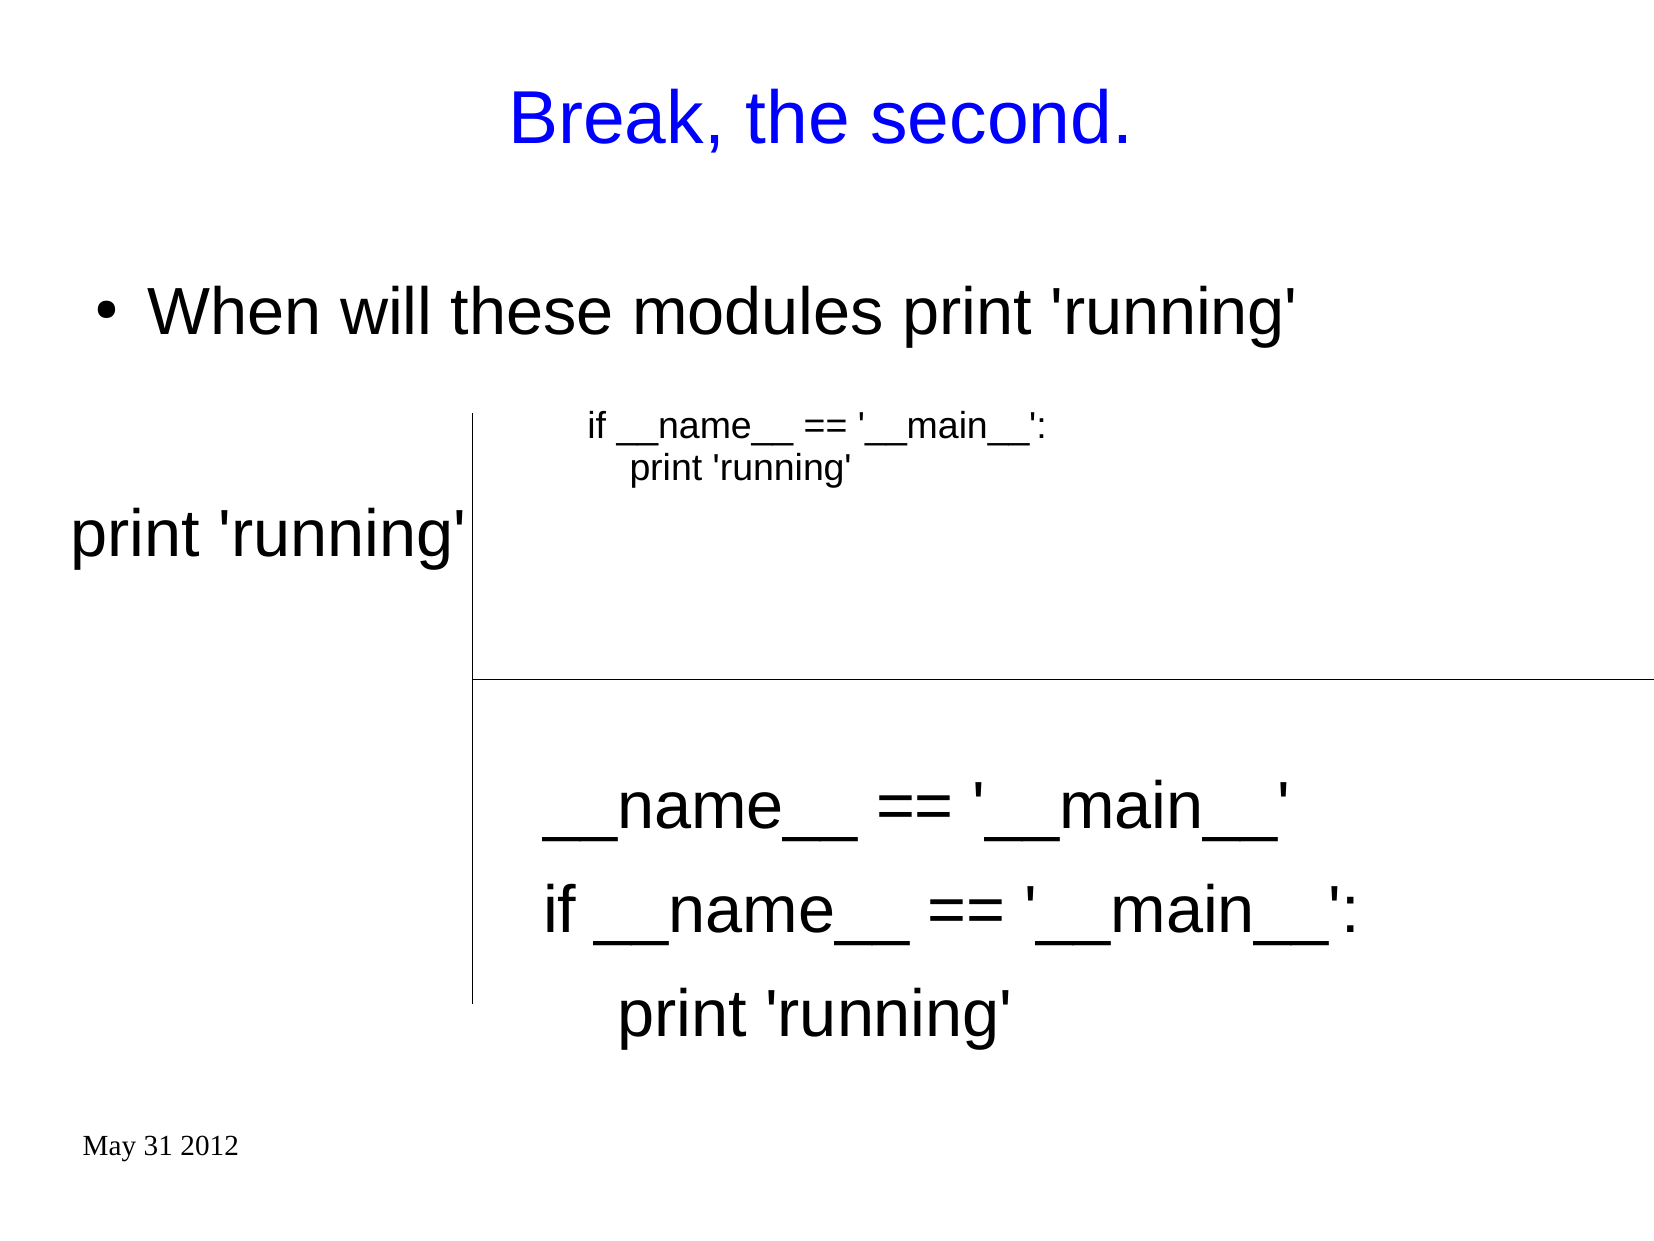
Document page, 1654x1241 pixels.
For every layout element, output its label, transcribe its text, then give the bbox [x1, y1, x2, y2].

text_box if __name__ == '__main__': print 'running' [501, 397, 1422, 591]
list print 'running' [473, 495, 480, 679]
title Break, the second. [76, 58, 1565, 178]
list print 'running' [0, 495, 472, 886]
list __name__ == '__main__' if __name__ == '__main__': print 'running' [472, 767, 1447, 1152]
list When will these modules print 'running' [76, 274, 1565, 414]
list print 'running' [473, 680, 480, 767]
